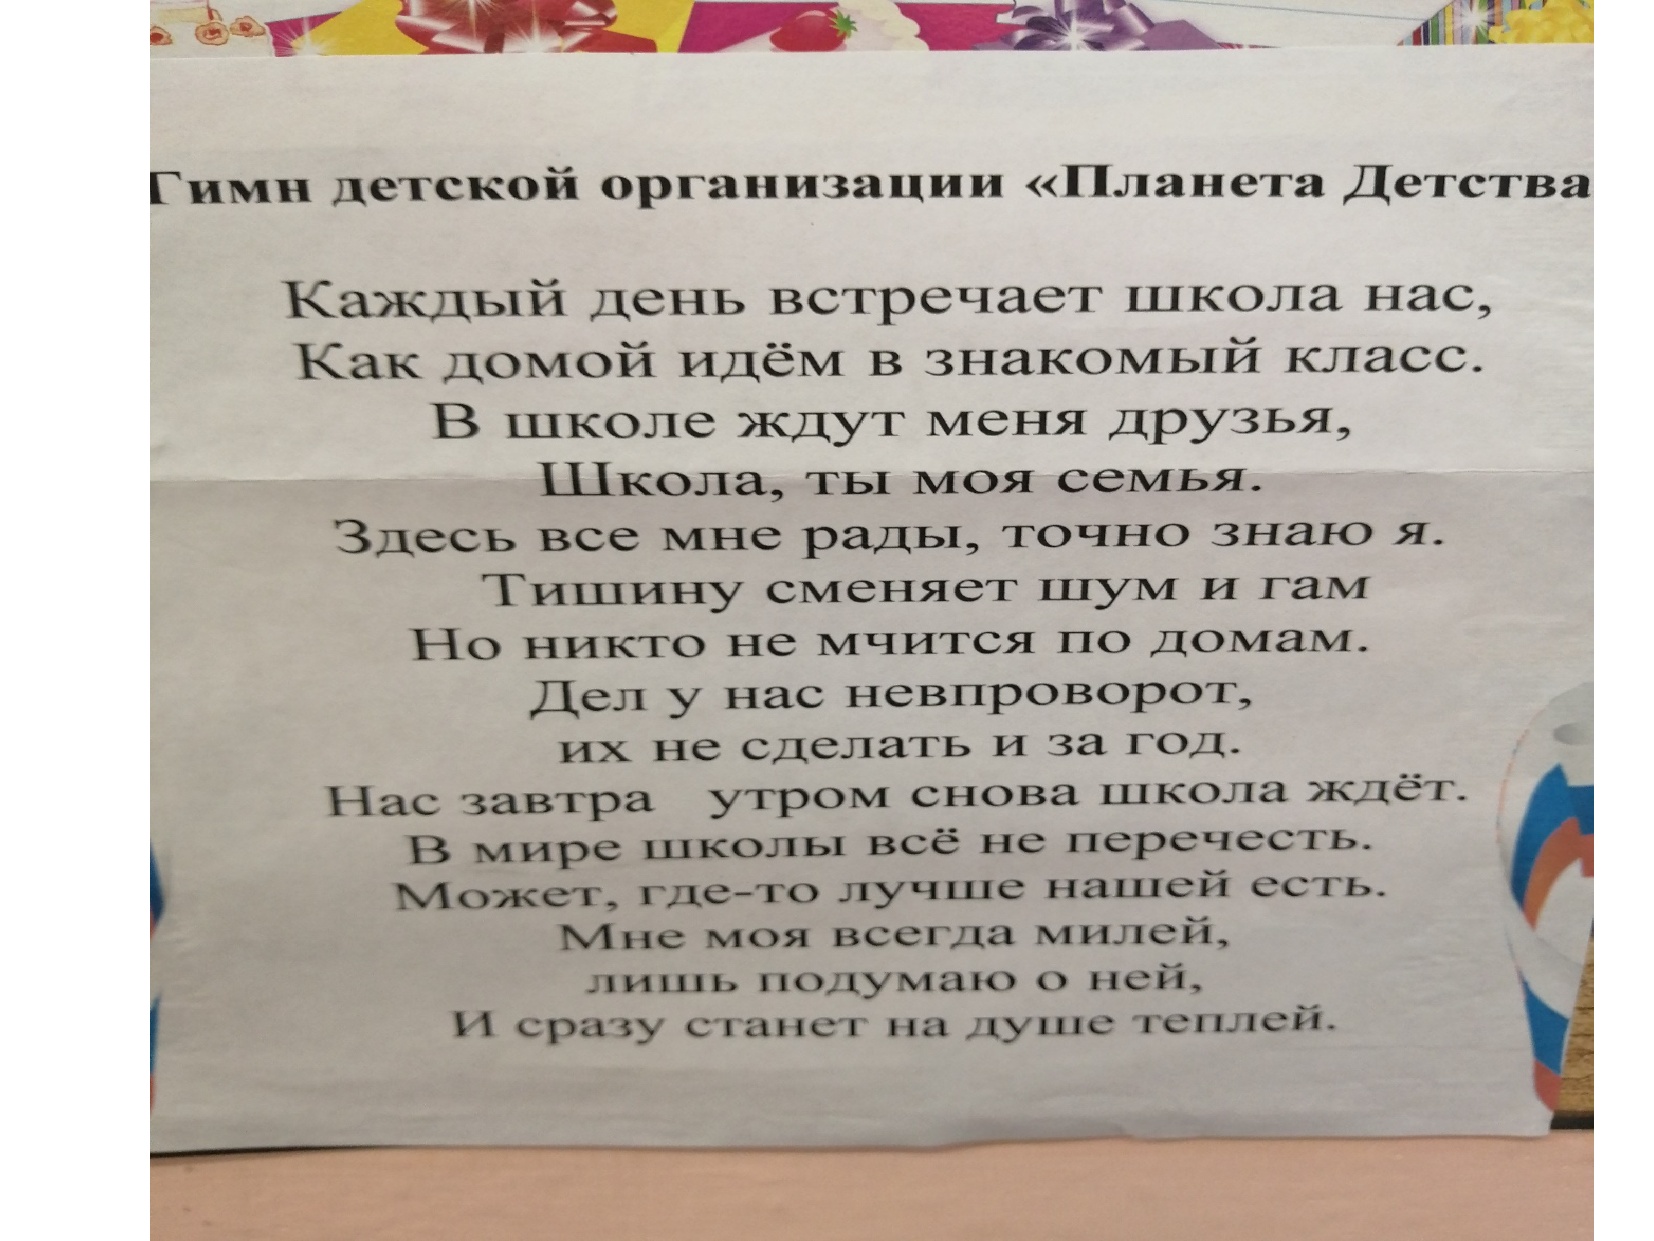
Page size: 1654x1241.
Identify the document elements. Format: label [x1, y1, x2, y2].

picture [150, 0, 1594, 1241]
